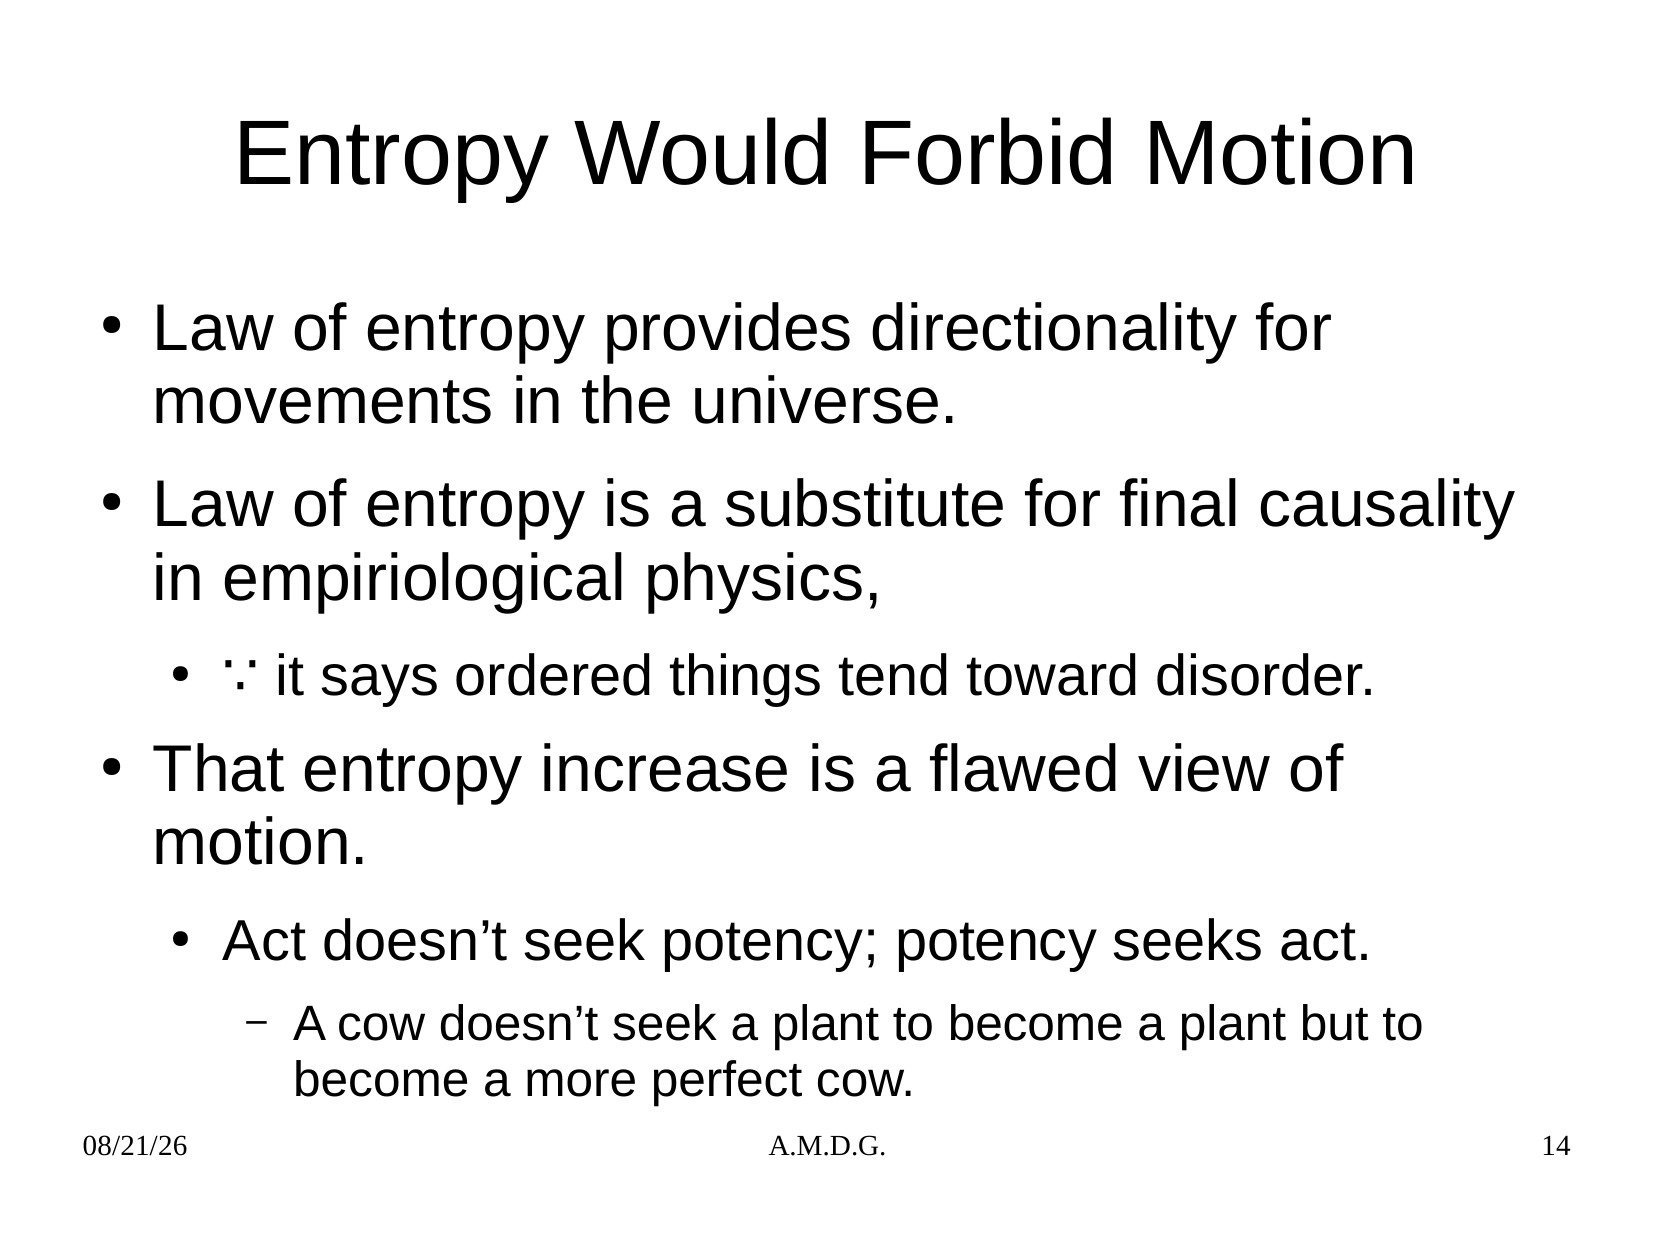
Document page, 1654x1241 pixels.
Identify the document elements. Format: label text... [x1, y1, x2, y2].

title Entropy Would Forbid Motion [82, 49, 1571, 257]
list Law of entropy provides directionality for movements in the universe. Law of entropy is a substitute for final causality in empiriological physics, ∵ it says ordered things tend toward disorder. That entropy increase is a flawed view of motion. Act doesn’t seek potency; potency seeks act. A cow doesn’t seek a plant to become a plant but to become a more perfect cow. [82, 290, 1571, 1109]
